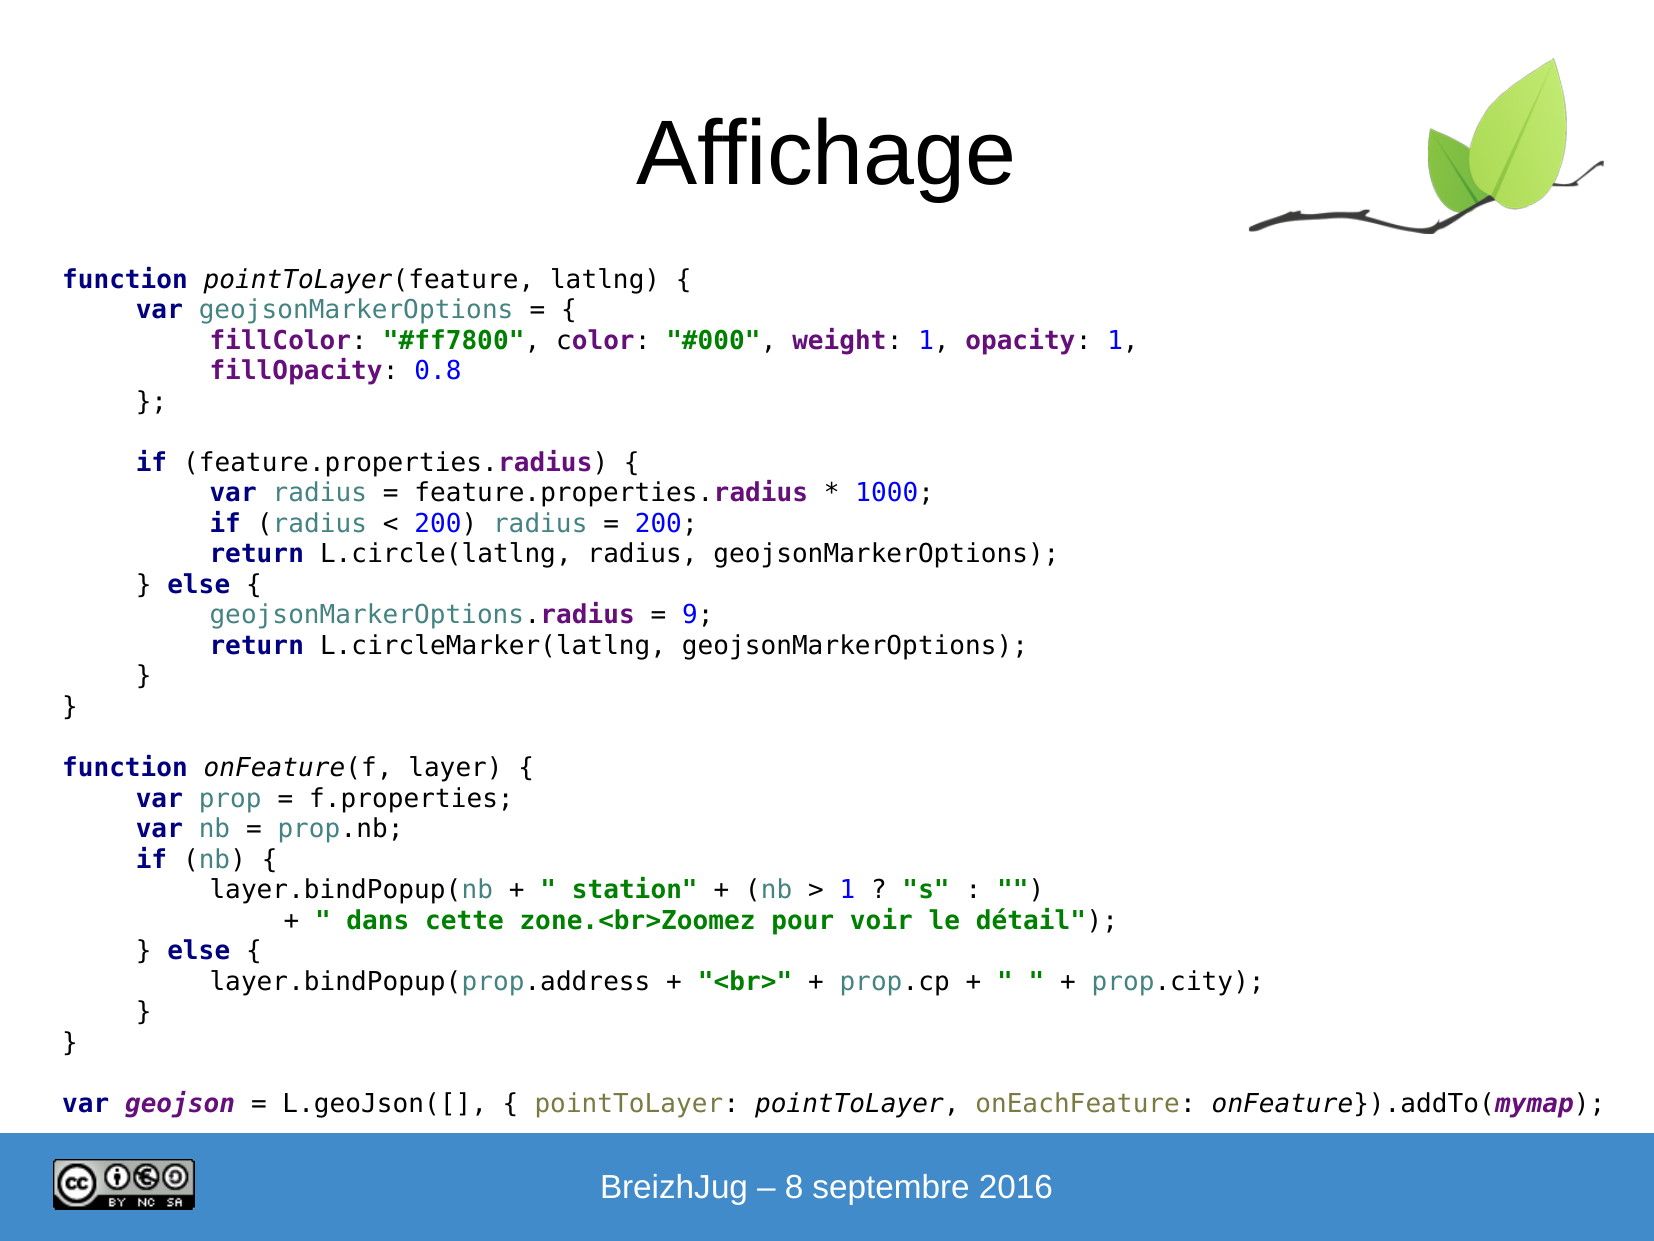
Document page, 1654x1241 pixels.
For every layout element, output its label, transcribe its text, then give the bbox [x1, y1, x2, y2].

picture [1240, 58, 1604, 234]
picture [53, 1159, 195, 1210]
title Affichage [82, 49, 1571, 256]
text_box function pointToLayer(feature, latlng) { var geojsonMarkerOptions = { fillColor: "#ff7800", color: "#000", weight: 1, opacity: 1, fillOpacity: 0.8 }; if (feature.properties.radius) { var radius = feature.properties.radius * 1000; if (radius < 200) radius = 200; return L.circle(latlng, radius, geojsonMarkerOptions); } else { geojsonMarkerOptions.radius = 9; return L.circleMarker(latlng, geojsonMarkerOptions); } } function onFeature(f, layer) { var prop = f.properties; var nb = prop.nb; if (nb) { layer.bindPopup(nb + " station" + (nb > 1 ? "s" : "") + " dans cette zone.<br>Zoomez pour voir le détail"); } else { layer.bindPopup(prop.address + "<br>" + prop.cp + " " + prop.city); } } var geojson = L.geoJson([], { pointToLayer: pointToLayer, onEachFeature: onFeature}).addTo(mymap); [47, 256, 1621, 1127]
